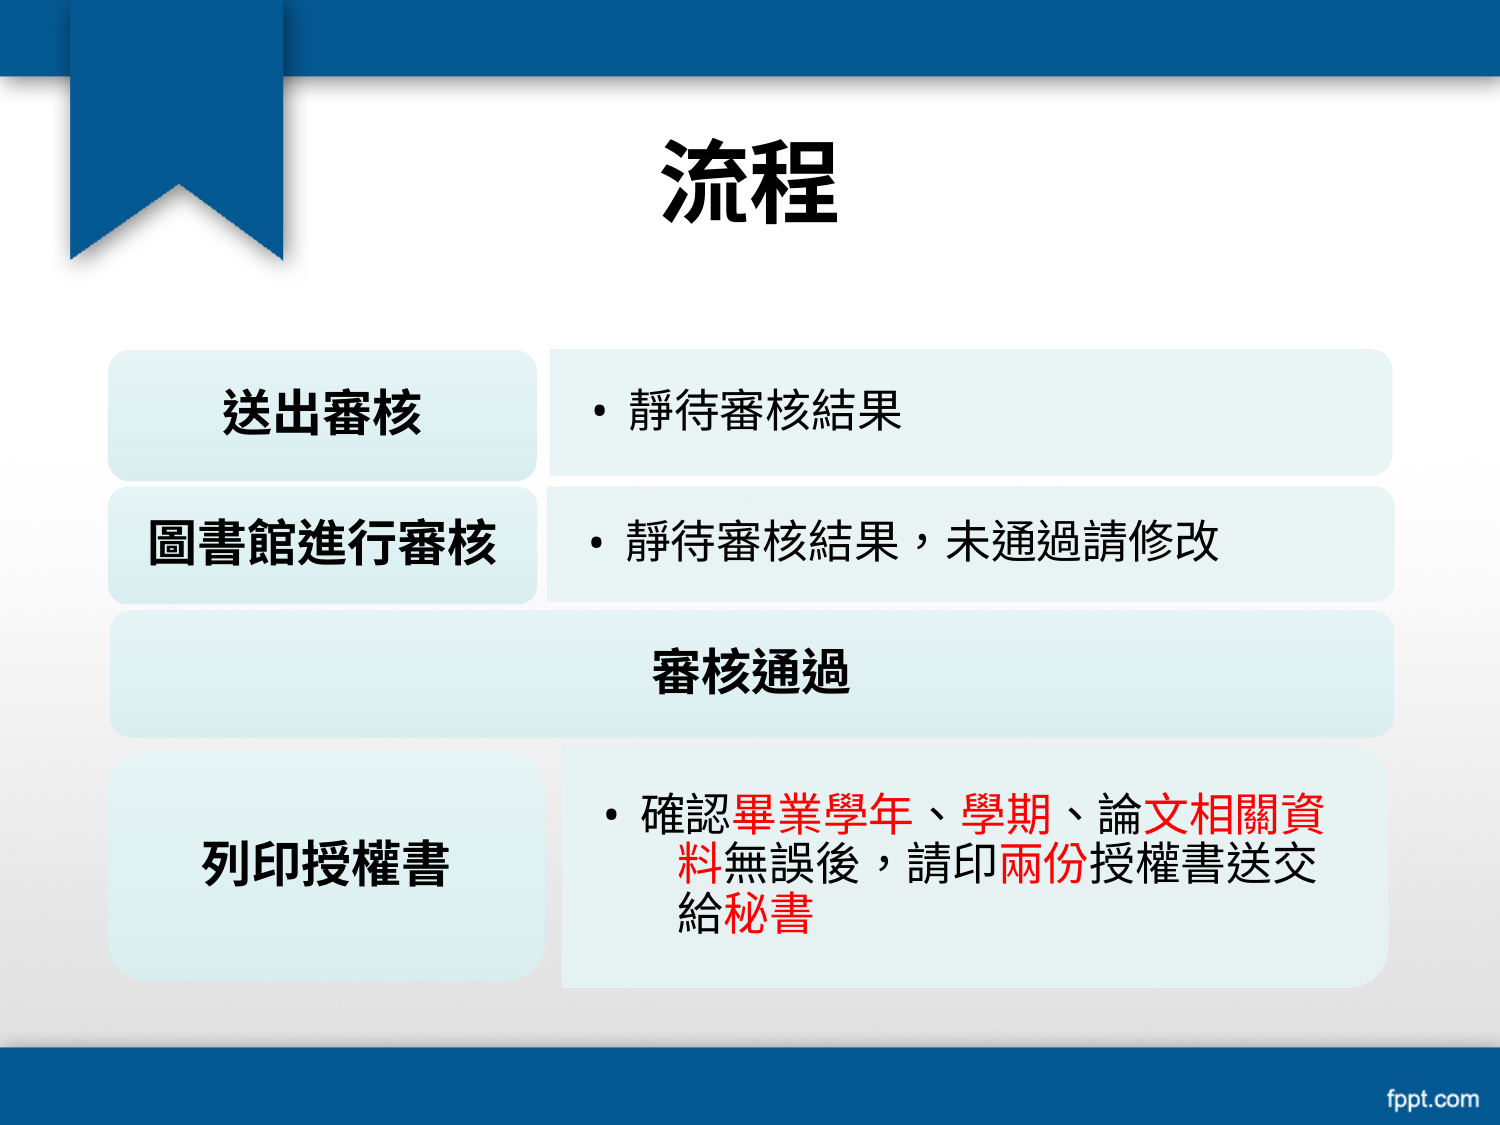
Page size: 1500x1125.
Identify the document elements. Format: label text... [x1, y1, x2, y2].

text_box 確認畢業學年、學期、論文相關資料無誤後，請印兩份授權書送交給秘書 [562, 744, 1388, 988]
text_box 靜待審核結果，未通過請修改 [547, 486, 1394, 602]
text_box 審核通過 [109, 610, 1394, 738]
title 流程 [75, 54, 1426, 243]
text_box 靜待審核結果 [550, 349, 1392, 476]
text_box 列印授權書 [108, 751, 546, 981]
text_box 送出審核 [108, 349, 537, 482]
text_box 圖書館進行審核 [108, 486, 538, 605]
